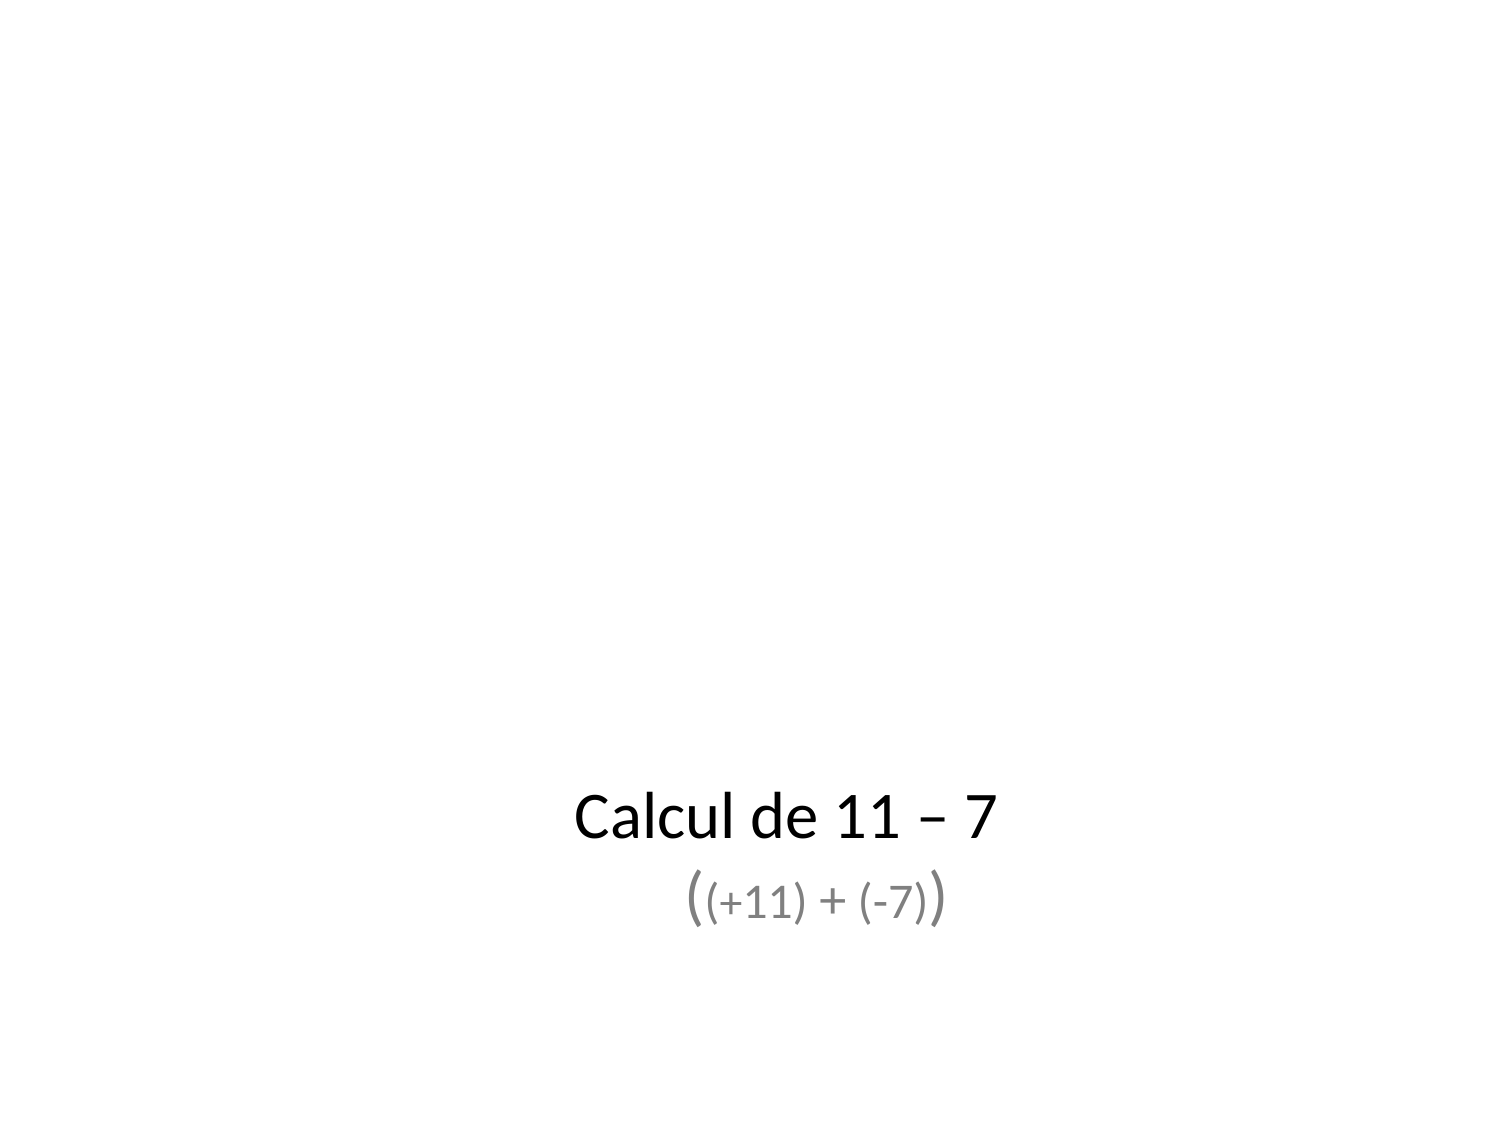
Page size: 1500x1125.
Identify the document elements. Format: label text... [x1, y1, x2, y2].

text_box Calcul de 11 – 7 ((+11) + (-7)) [559, 764, 1074, 1020]
